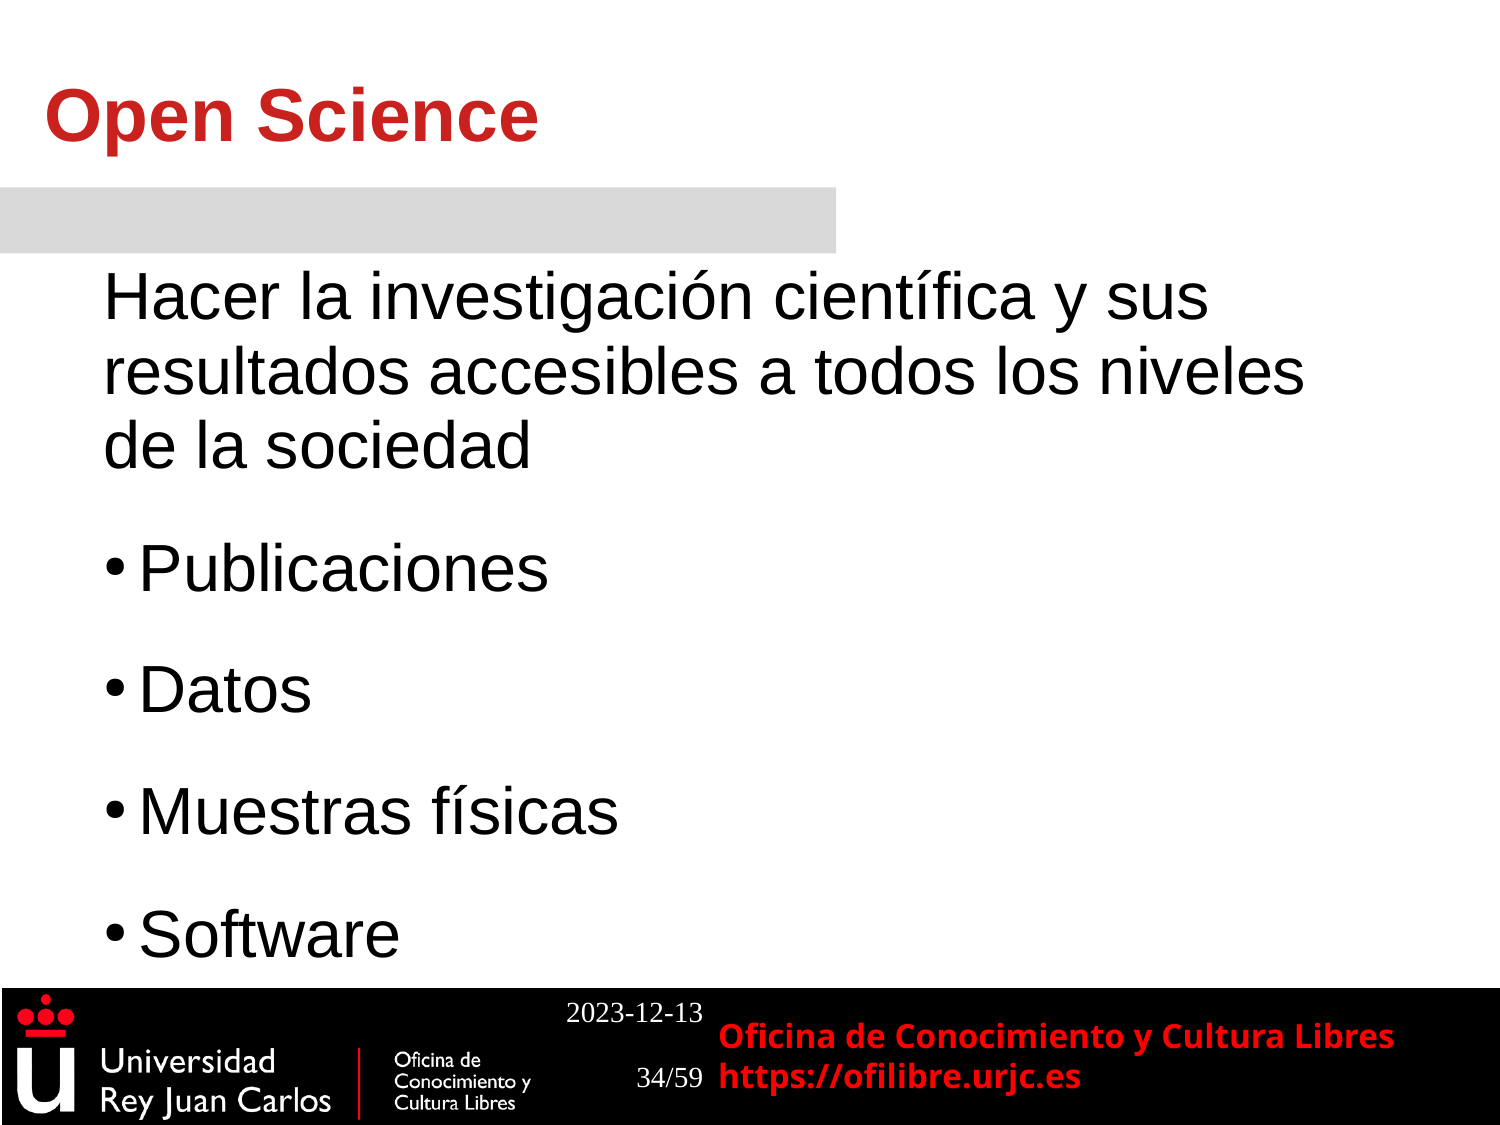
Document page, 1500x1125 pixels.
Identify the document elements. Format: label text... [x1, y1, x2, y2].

title [75, 7, 1425, 196]
text_box Hacer la investigación científica y sus resultados accesibles a todos los niveles de la sociedad Publicaciones Datos Muestras físicas Software [88, 251, 1396, 979]
text_box Open Science [30, 66, 1036, 249]
picture [17, 994, 531, 1120]
